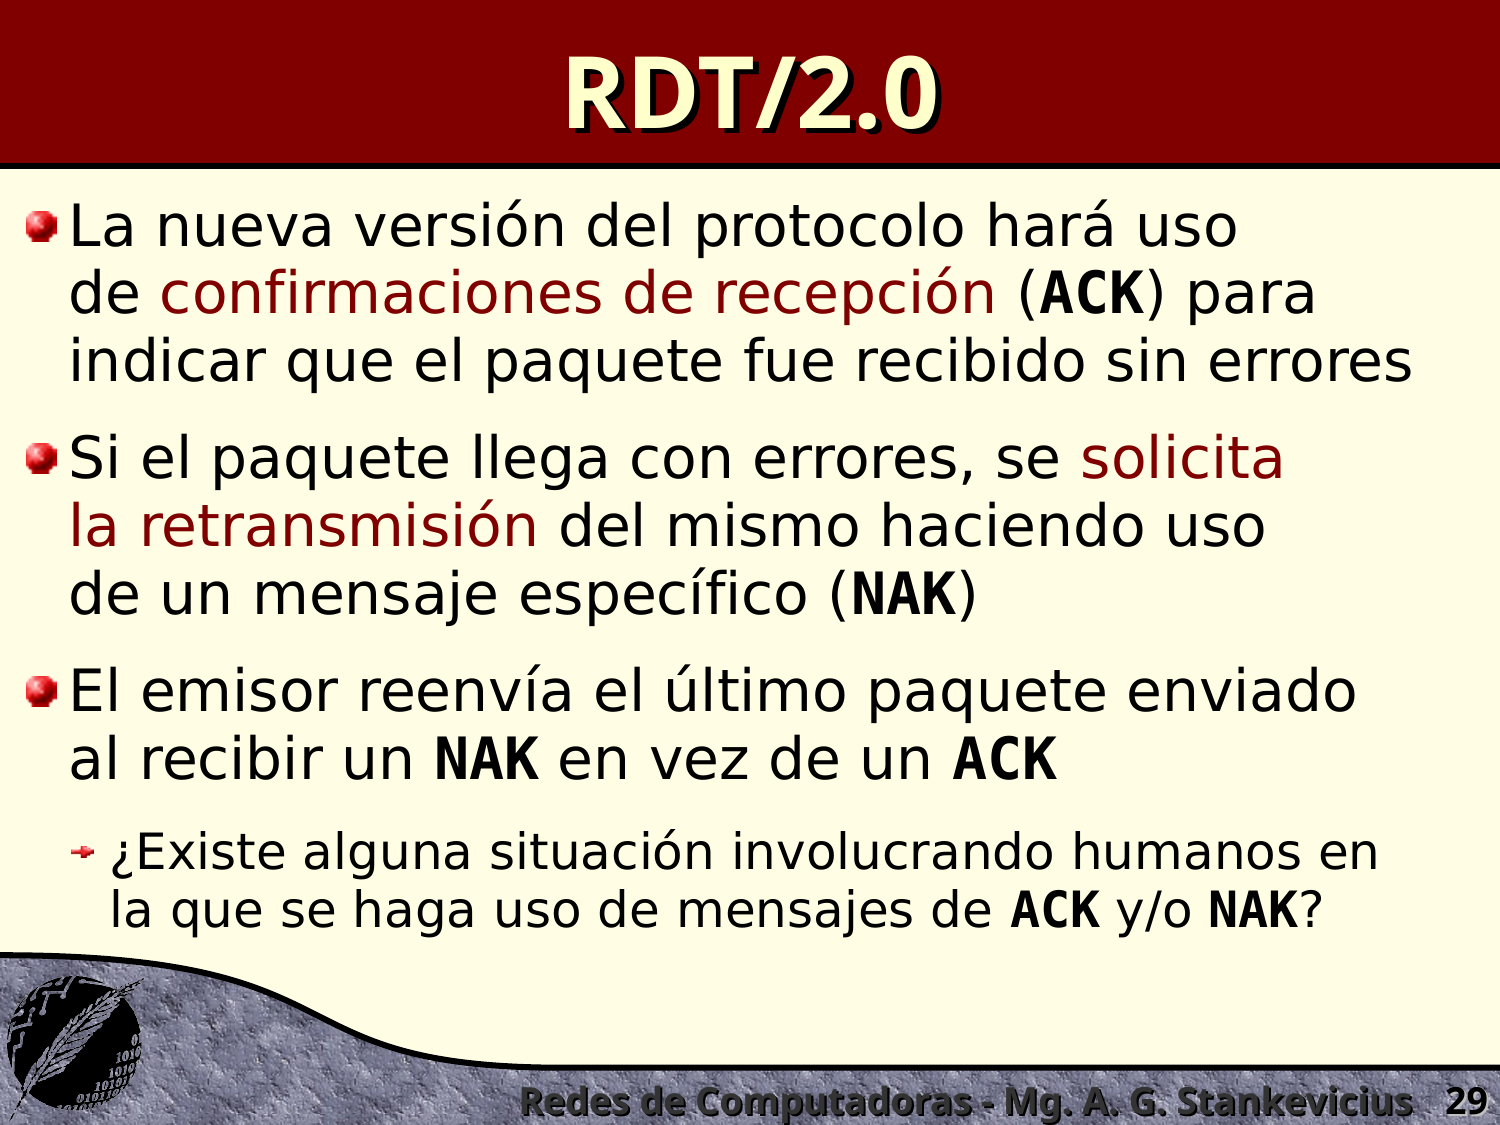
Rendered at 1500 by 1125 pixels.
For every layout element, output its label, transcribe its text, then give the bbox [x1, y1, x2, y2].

picture [790, 1100, 795, 1110]
picture [0, 959, 1500, 1125]
picture [1047, 1100, 1054, 1110]
list La nueva versión del protocolo hará uso de confirmaciones de recepción (ACK) para indicar que el paquete fue recibido sin errores Si el paquete llega con errores, se solicita la retransmisión del mismo haciendo uso de un mensaje específico (NAK) El emisor reenvía el último paquete enviado al recibir un NAK en vez de un ACK ¿Existe alguna situación involucrando humanos en la que se haga uso de mensajes de ACK y/o NAK? [11, 192, 1486, 940]
title RDT/2.0 [15, 5, 1485, 160]
